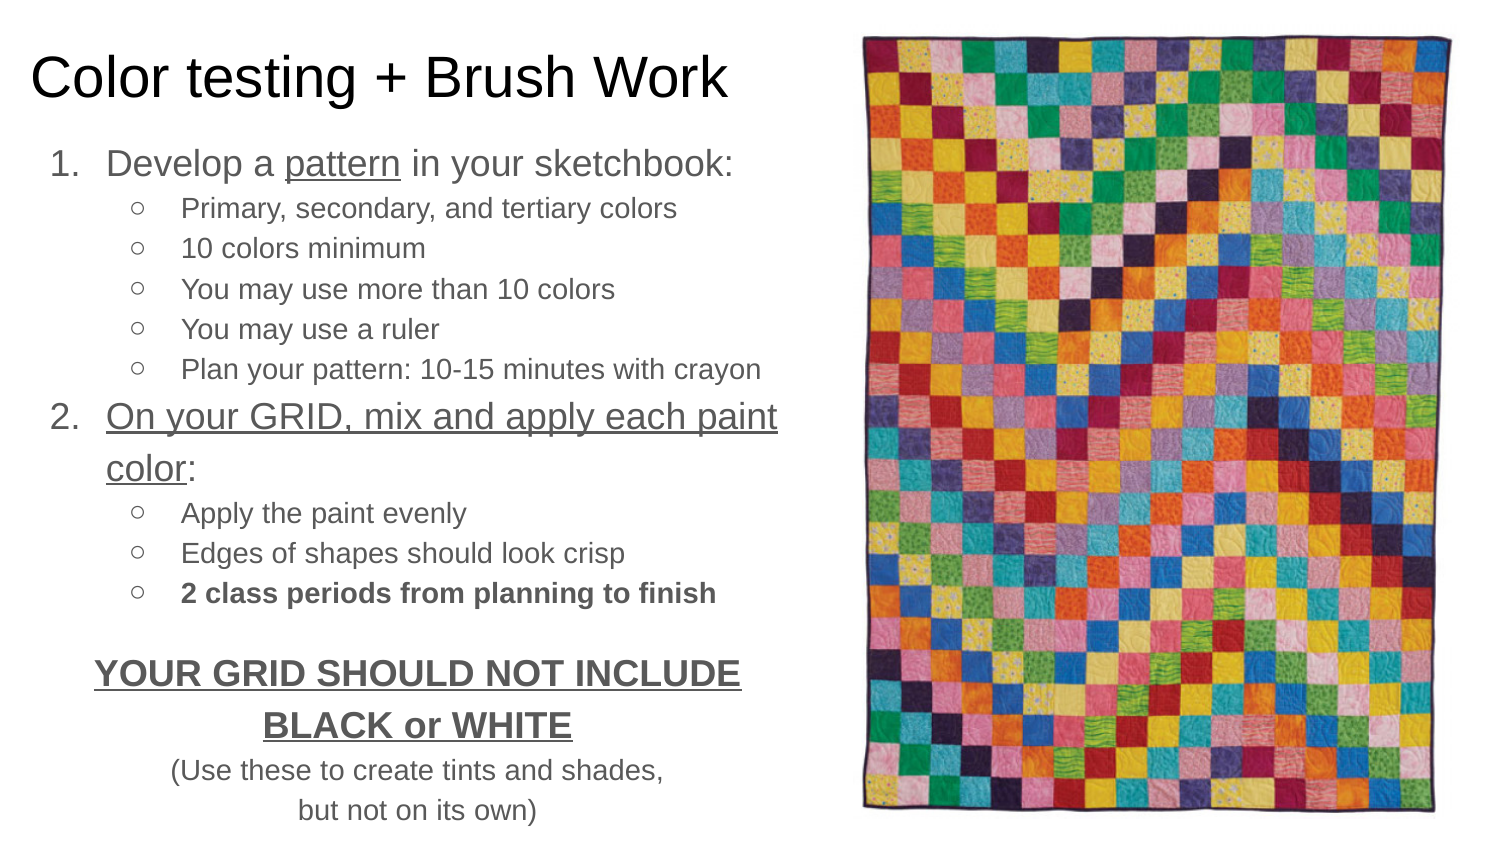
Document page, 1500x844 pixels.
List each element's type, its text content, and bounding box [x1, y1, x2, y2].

list Develop a pattern in your sketchbook: Primary, secondary, and tertiary colors 10 colors minimum You may use more than 10 colors You may use a ruler Plan your pattern: 10-15 minutes with crayon On your GRID, mix and apply each paint color: Apply the paint evenly Edges of shapes should look crisp 2 class periods from planning to finish YOUR GRID SHOULD NOT INCLUDE BLACK or WHITE (Use these to create tints and shades, but not on its own) [15, 117, 820, 824]
picture [853, 24, 1460, 819]
title Color testing + Brush Work [15, 23, 758, 117]
